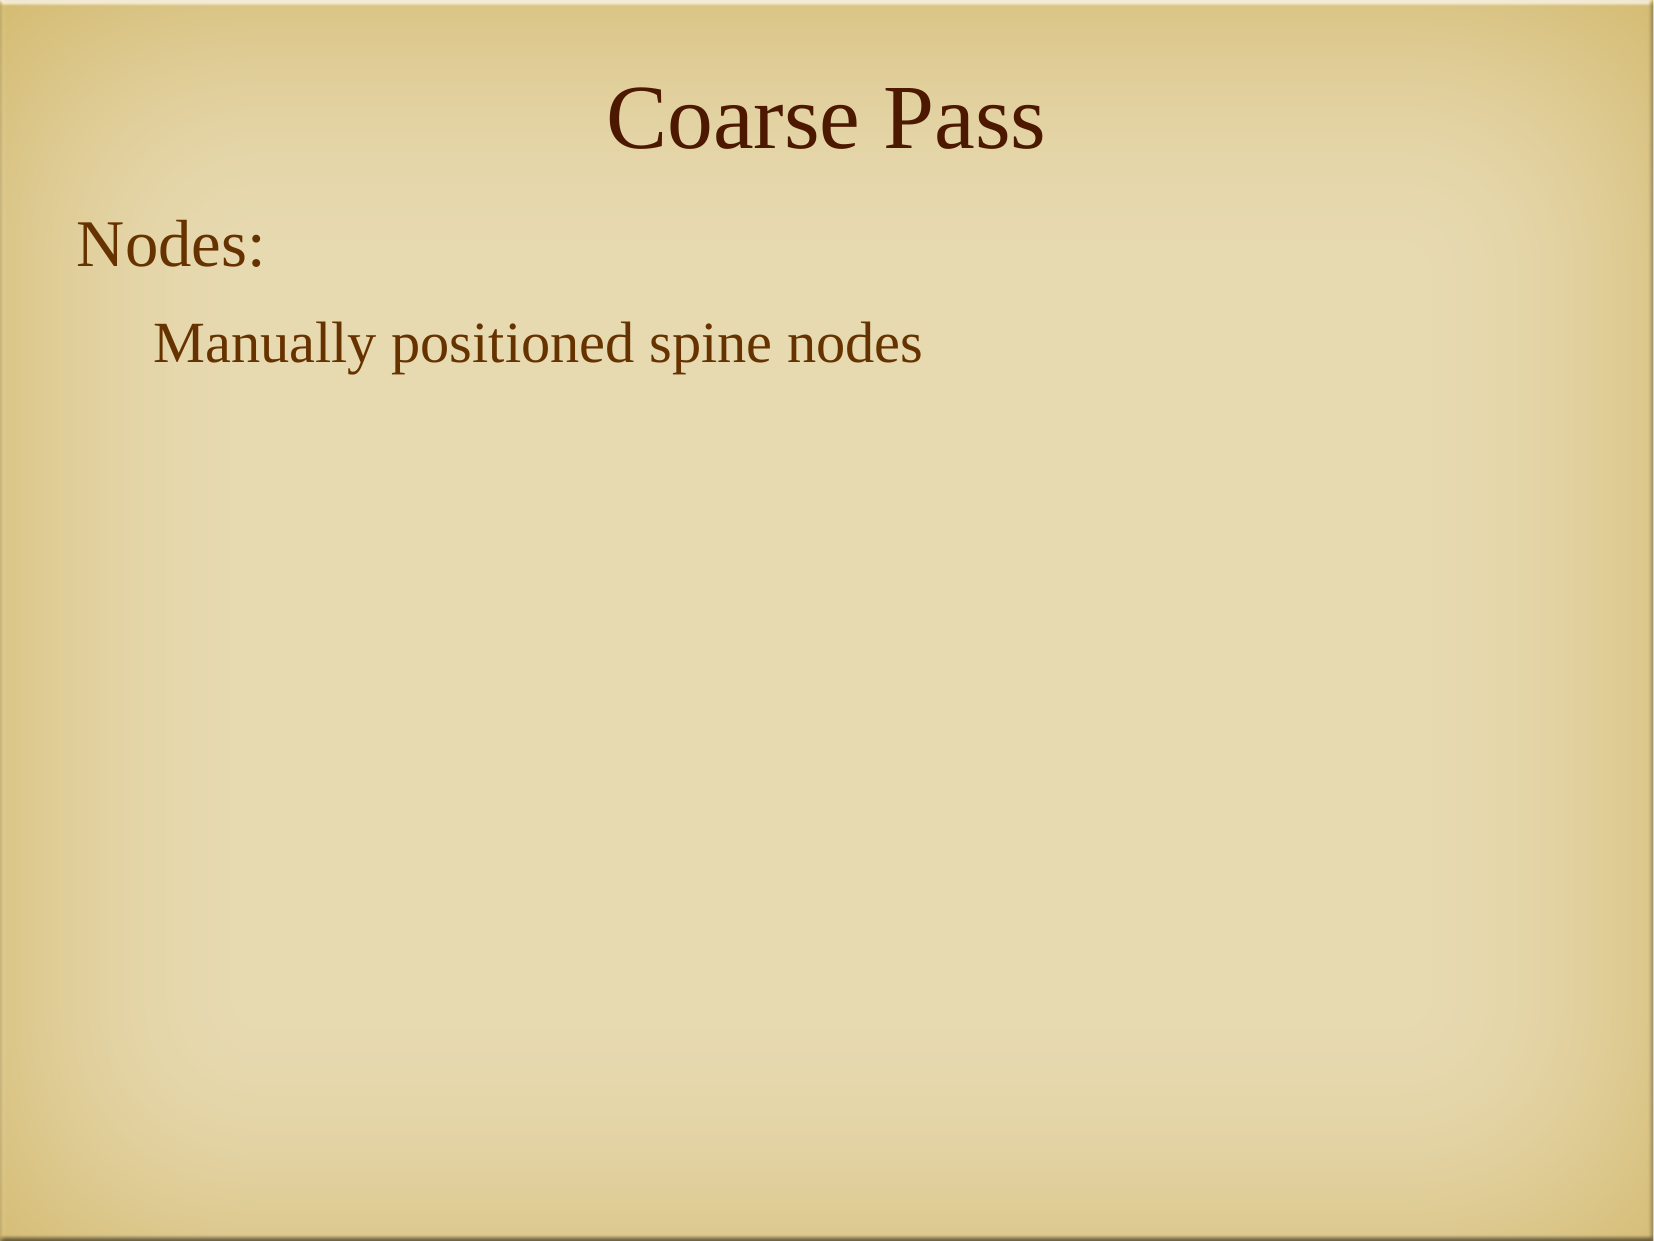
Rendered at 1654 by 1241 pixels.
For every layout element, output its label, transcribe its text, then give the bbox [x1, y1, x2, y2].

title Coarse Pass [59, 58, 1595, 178]
picture [0, 0, 1654, 1241]
list Nodes: Manually positioned spine nodes [59, 206, 1595, 1182]
